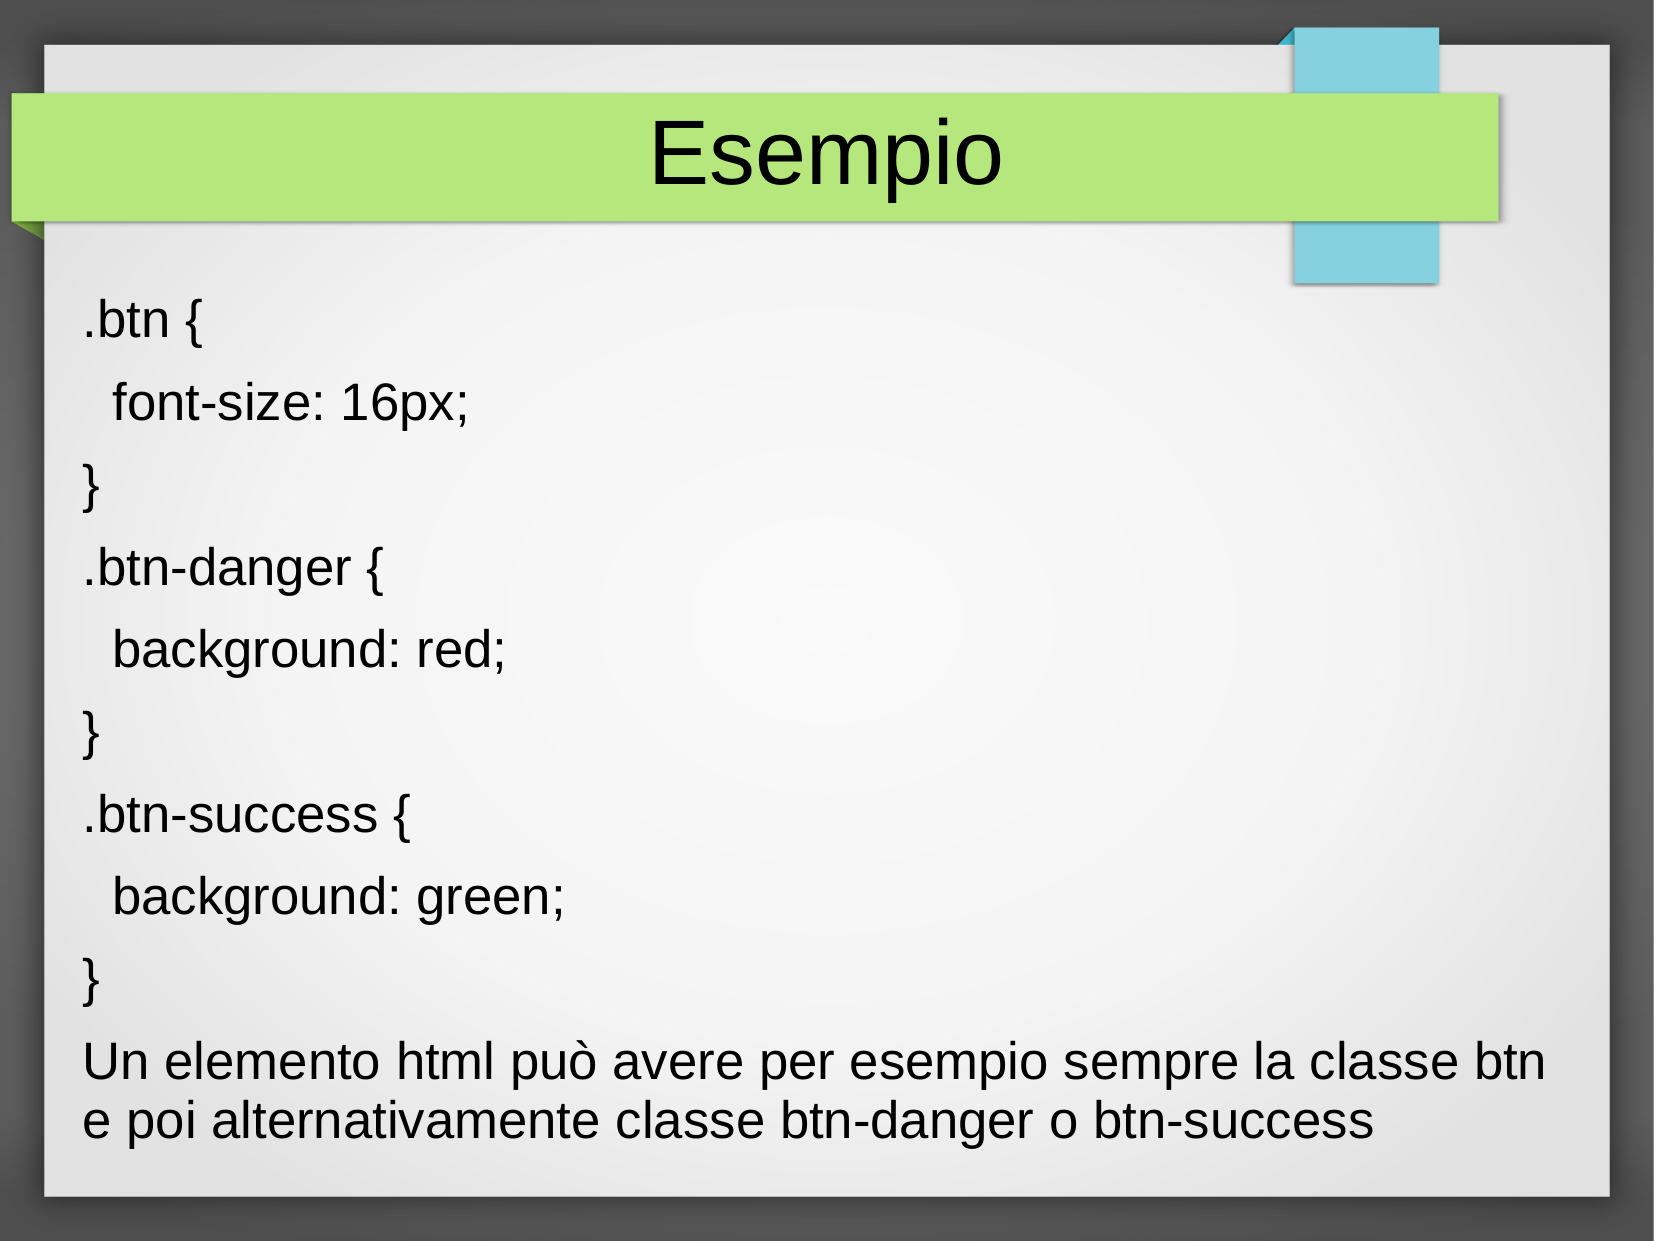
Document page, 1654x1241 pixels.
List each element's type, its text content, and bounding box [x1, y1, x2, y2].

picture [0, 0, 1654, 1241]
title Esempio [82, 49, 1571, 257]
list .btn { font-size: 16px; } .btn-danger { background: red; } .btn-success { background: green; } Un elemento html può avere per esempio sempre la classe btn e poi alternativamente classe btn-danger o btn-success [82, 290, 1571, 1158]
